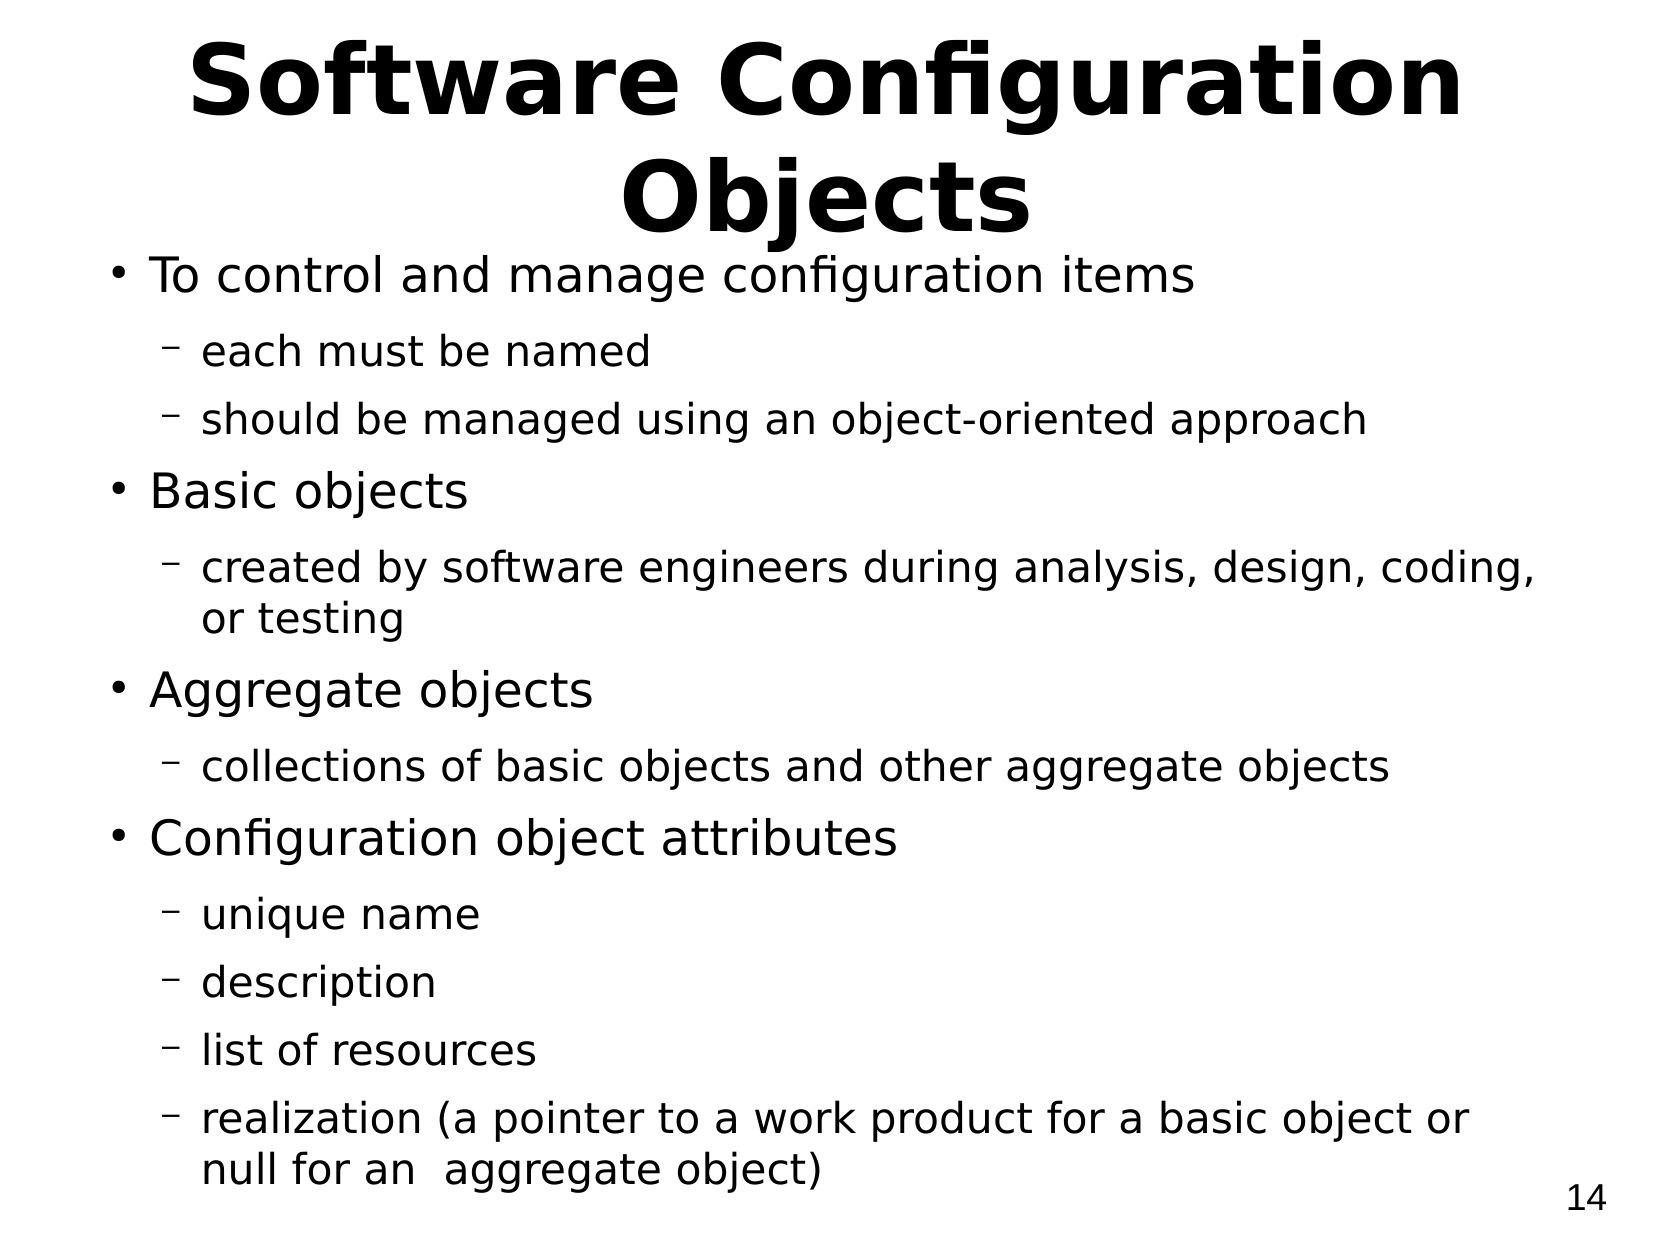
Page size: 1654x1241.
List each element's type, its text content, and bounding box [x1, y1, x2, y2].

title Software Configuration Objects [82, 61, 1571, 207]
list To control and manage configuration items each must be named should be managed using an object-oriented approach Basic objects created by software engineers during analysis, design, coding, or testing Aggregate objects collections of basic objects and other aggregate objects Configuration object attributes unique name description list of resources realization (a pointer to a work product for a basic object or null for an aggregate object) [82, 236, 1571, 1205]
